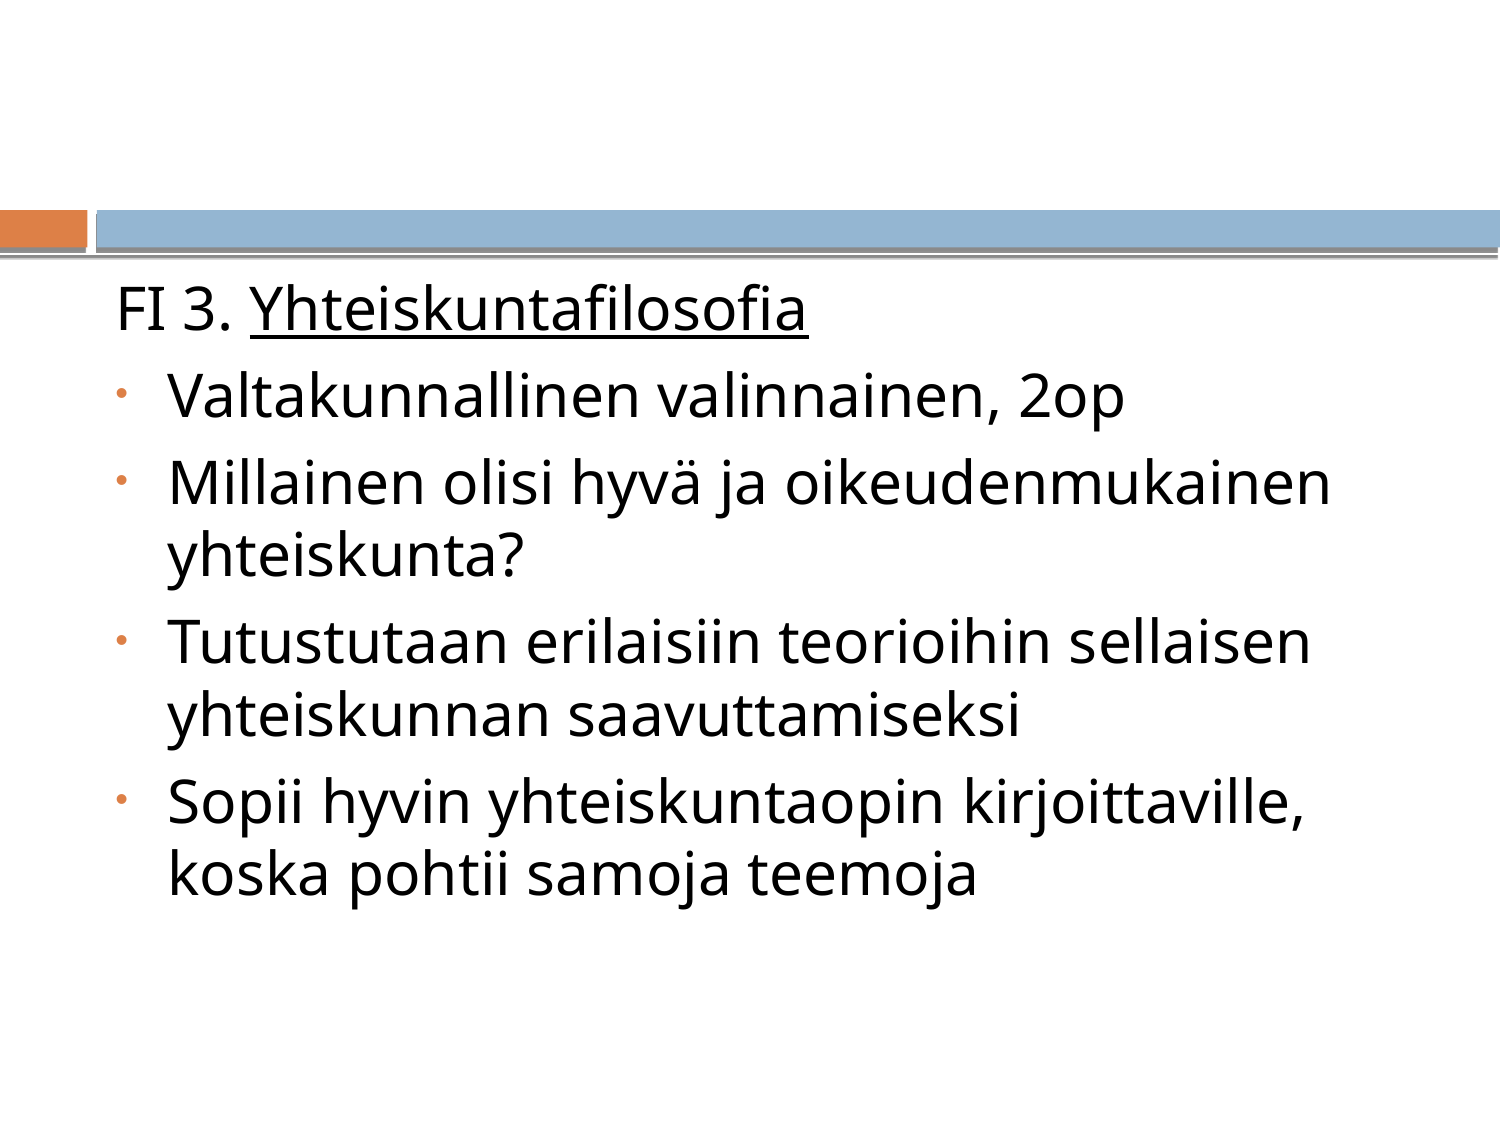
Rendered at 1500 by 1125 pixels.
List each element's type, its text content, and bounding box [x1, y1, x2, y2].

list FI 3. Yhteiskuntafilosofia Valtakunnallinen valinnainen, 2op Millainen olisi hyvä ja oikeudenmukainen yhteiskunta? Tutustutaan erilaisiin teorioihin sellaisen yhteiskunnan saavuttamiseksi Sopii hyvin yhteiskuntaopin kirjoittaville, koska pohtii samoja teemoja [100, 262, 1438, 1000]
